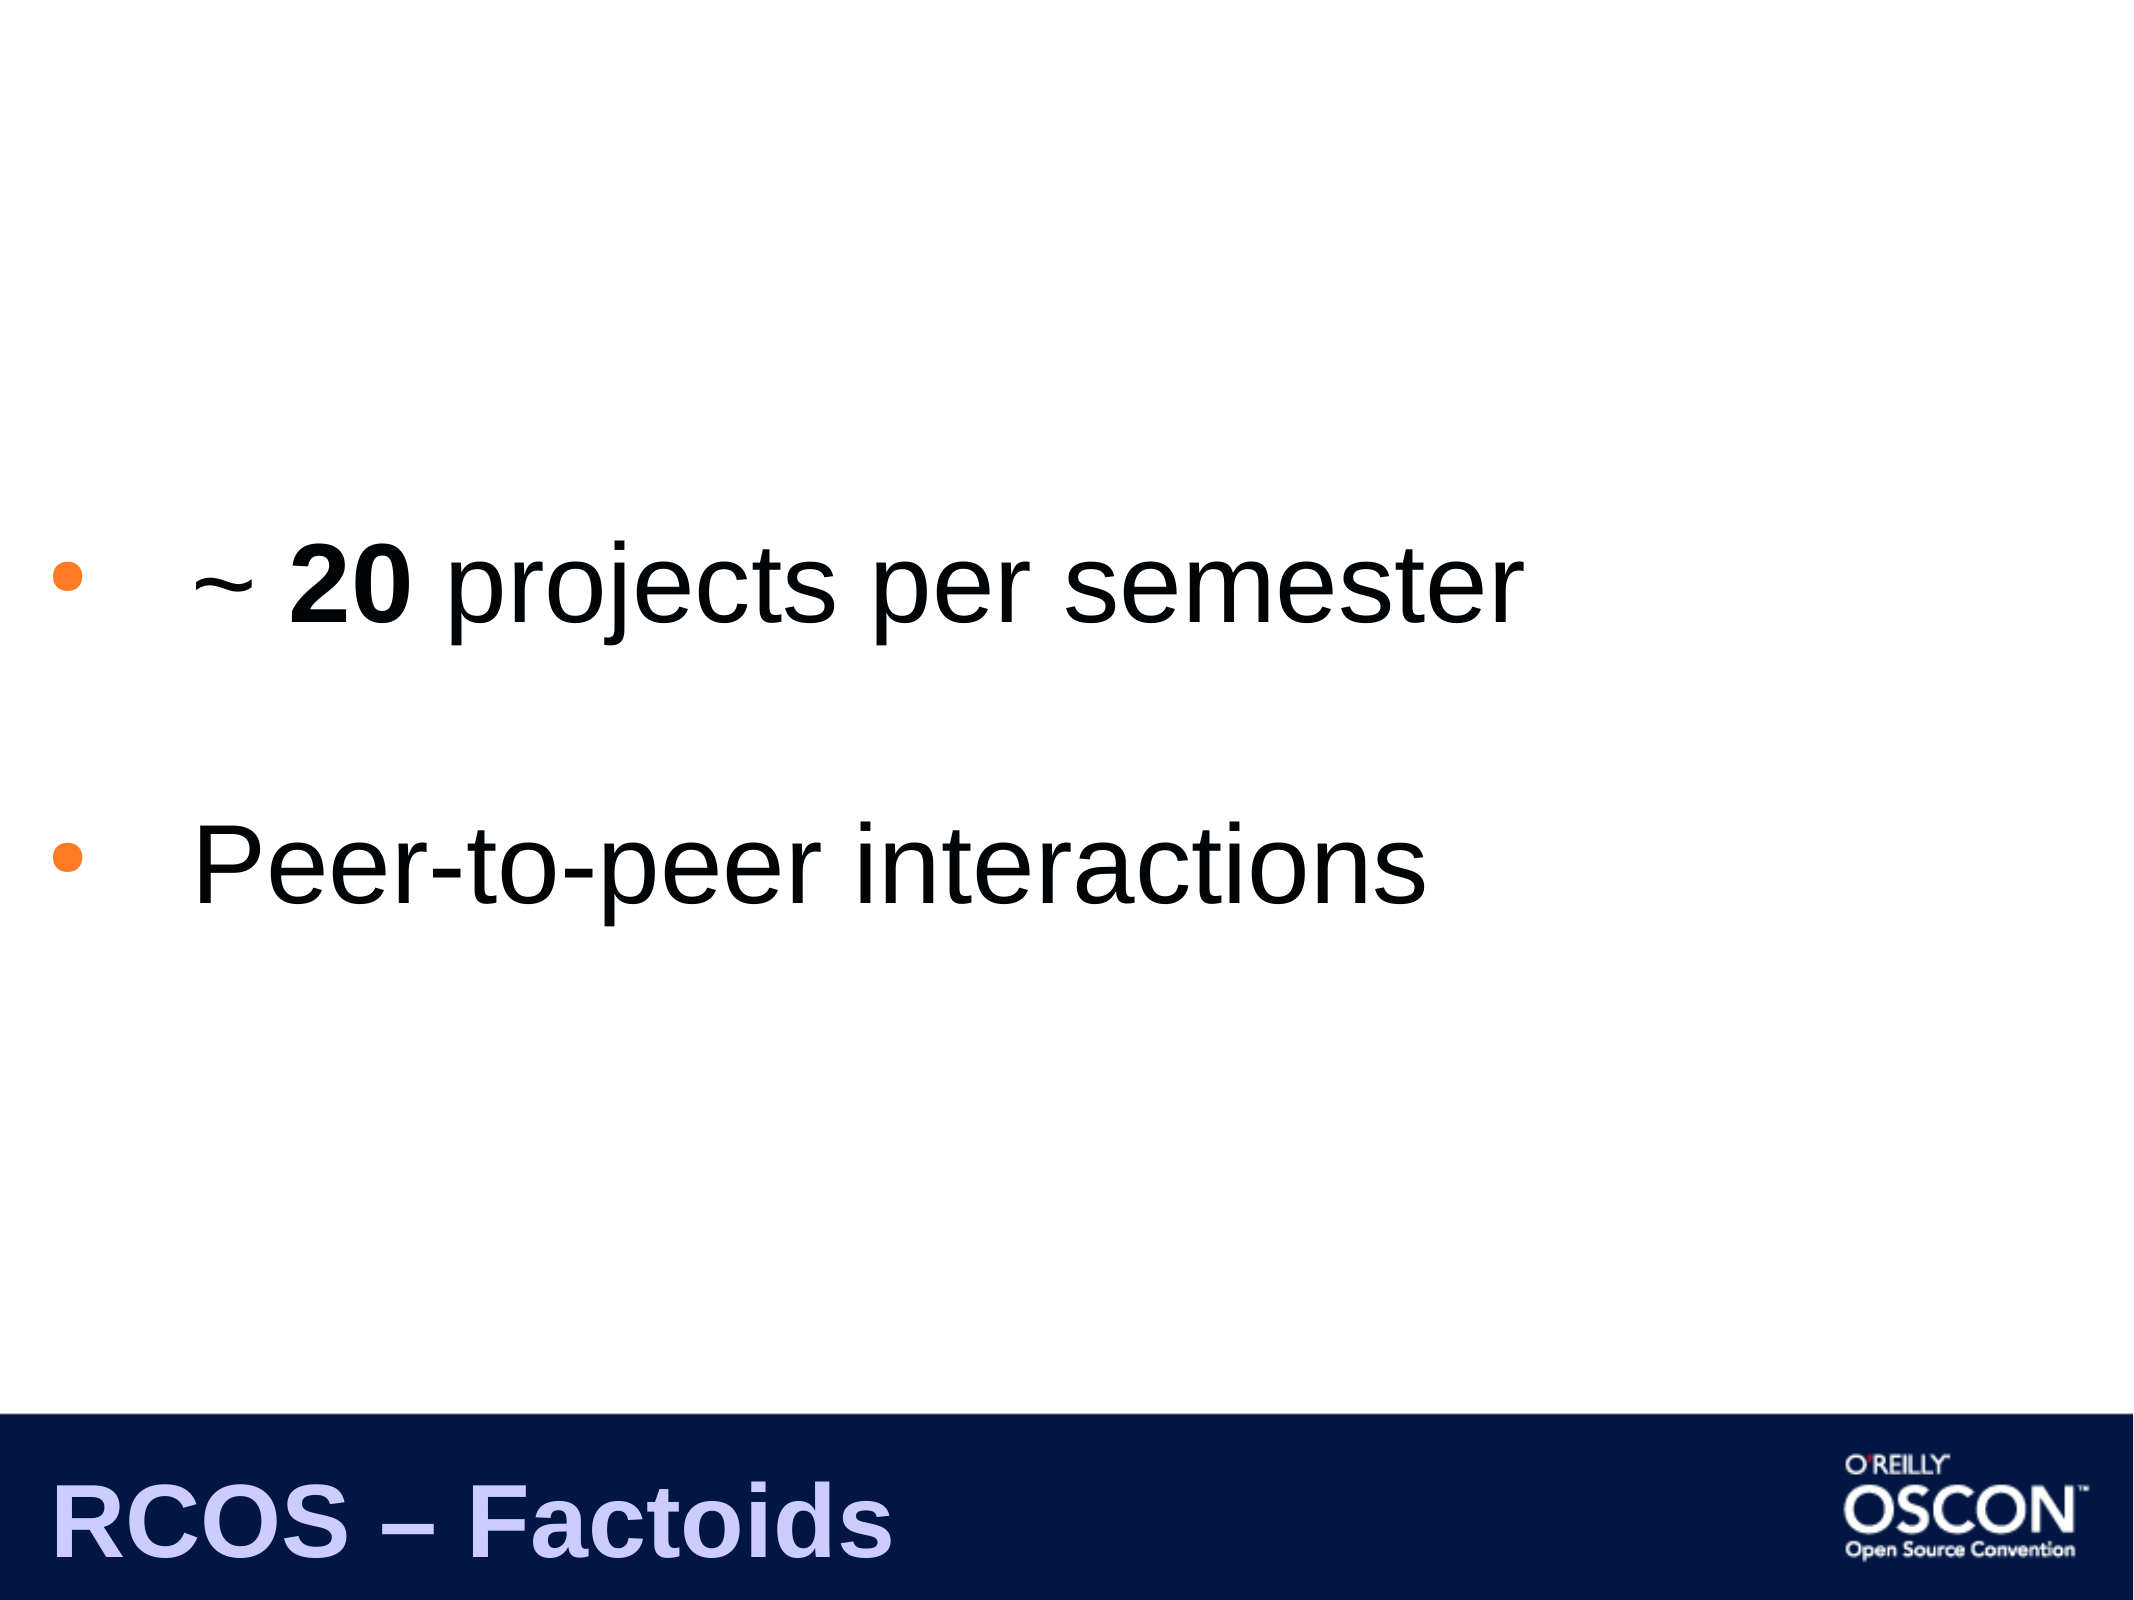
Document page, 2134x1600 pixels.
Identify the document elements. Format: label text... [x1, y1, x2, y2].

title RCOS – Factoids [41, 1432, 2094, 1600]
picture [0, 0, 2134, 1600]
subtitle ~ 20 projects per semester Peer-to-peer interactions [41, 113, 2094, 1341]
